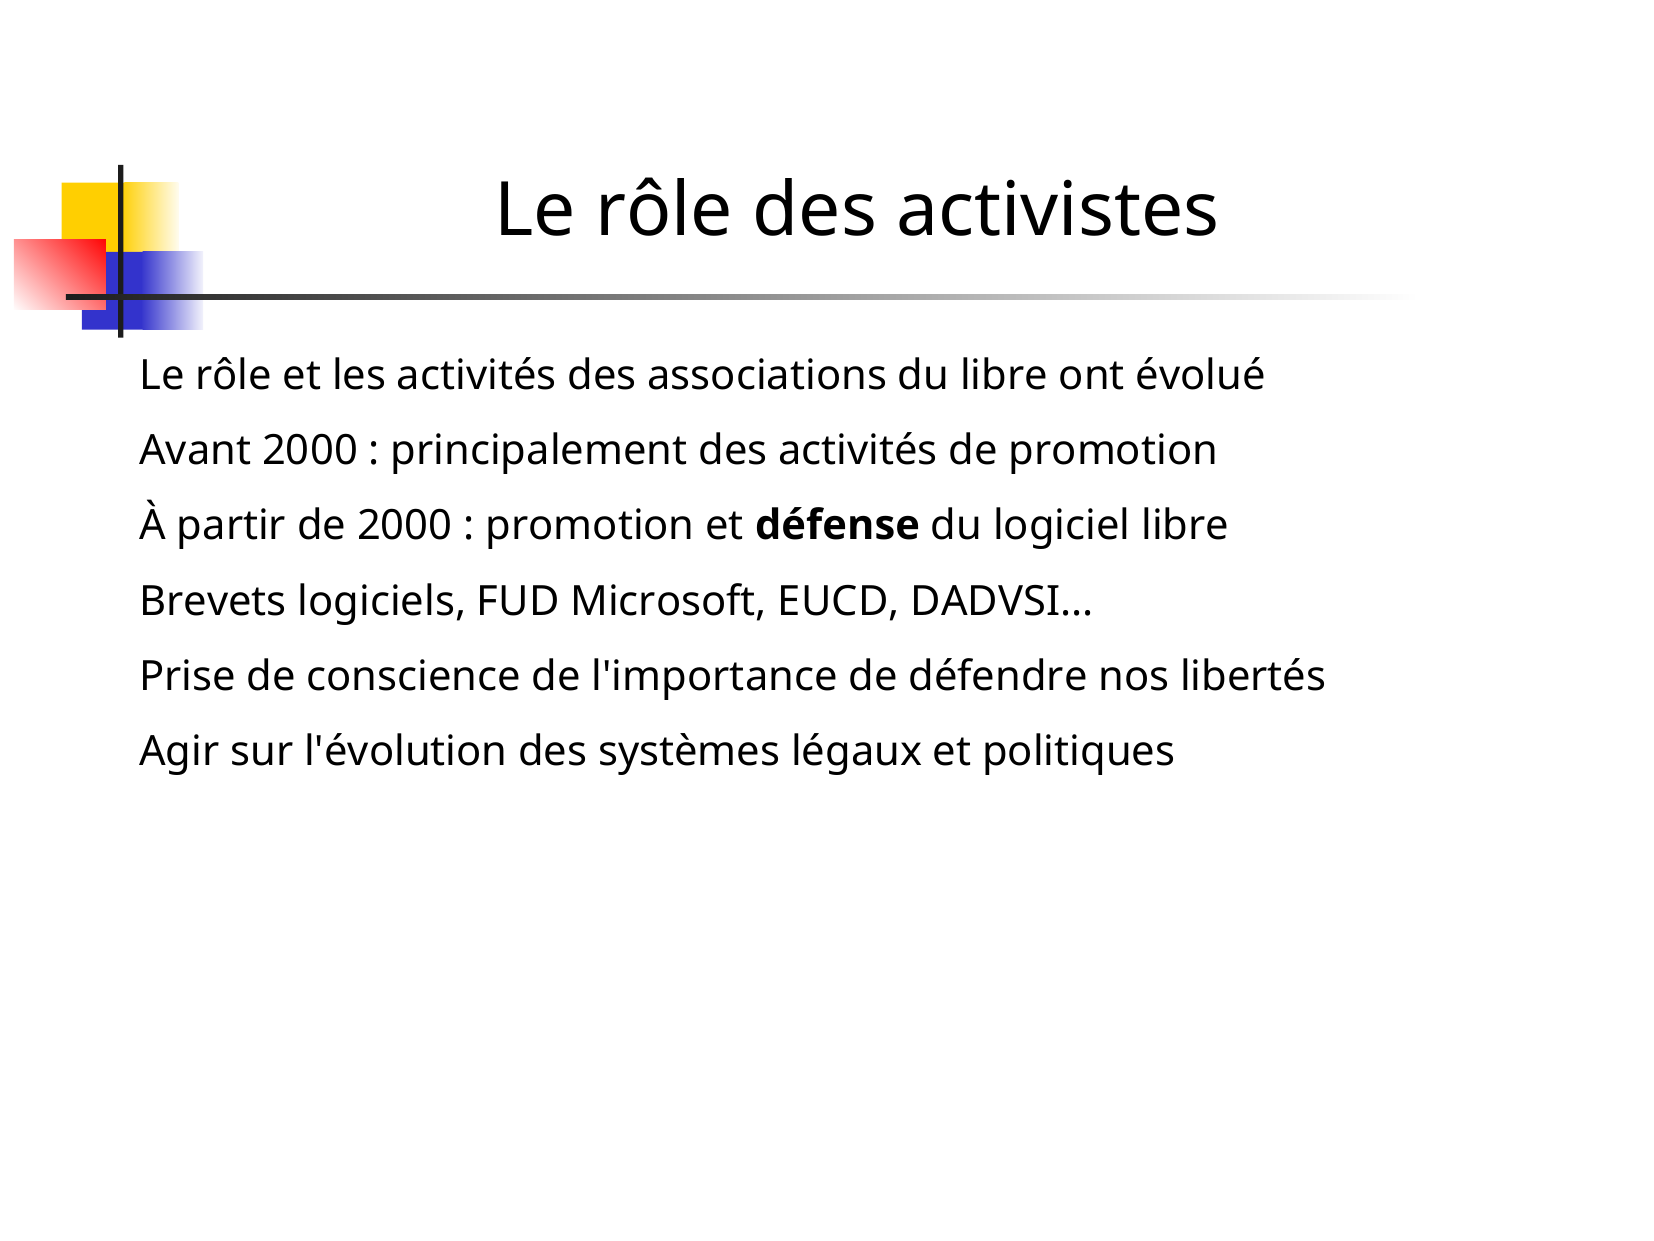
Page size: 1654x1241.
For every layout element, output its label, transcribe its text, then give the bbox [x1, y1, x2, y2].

list Le rôle et les activités des associations du libre ont évolué Avant 2000 : principalement des activités de promotion À partir de 2000 : promotion et défense du logiciel libre Brevets logiciels, FUD Microsoft, EUCD, DADVSI... Prise de conscience de l'importance de défendre nos libertés Agir sur l'évolution des systèmes légaux et politiques [121, 344, 1534, 1112]
title Le rôle des activistes [121, 102, 1534, 311]
